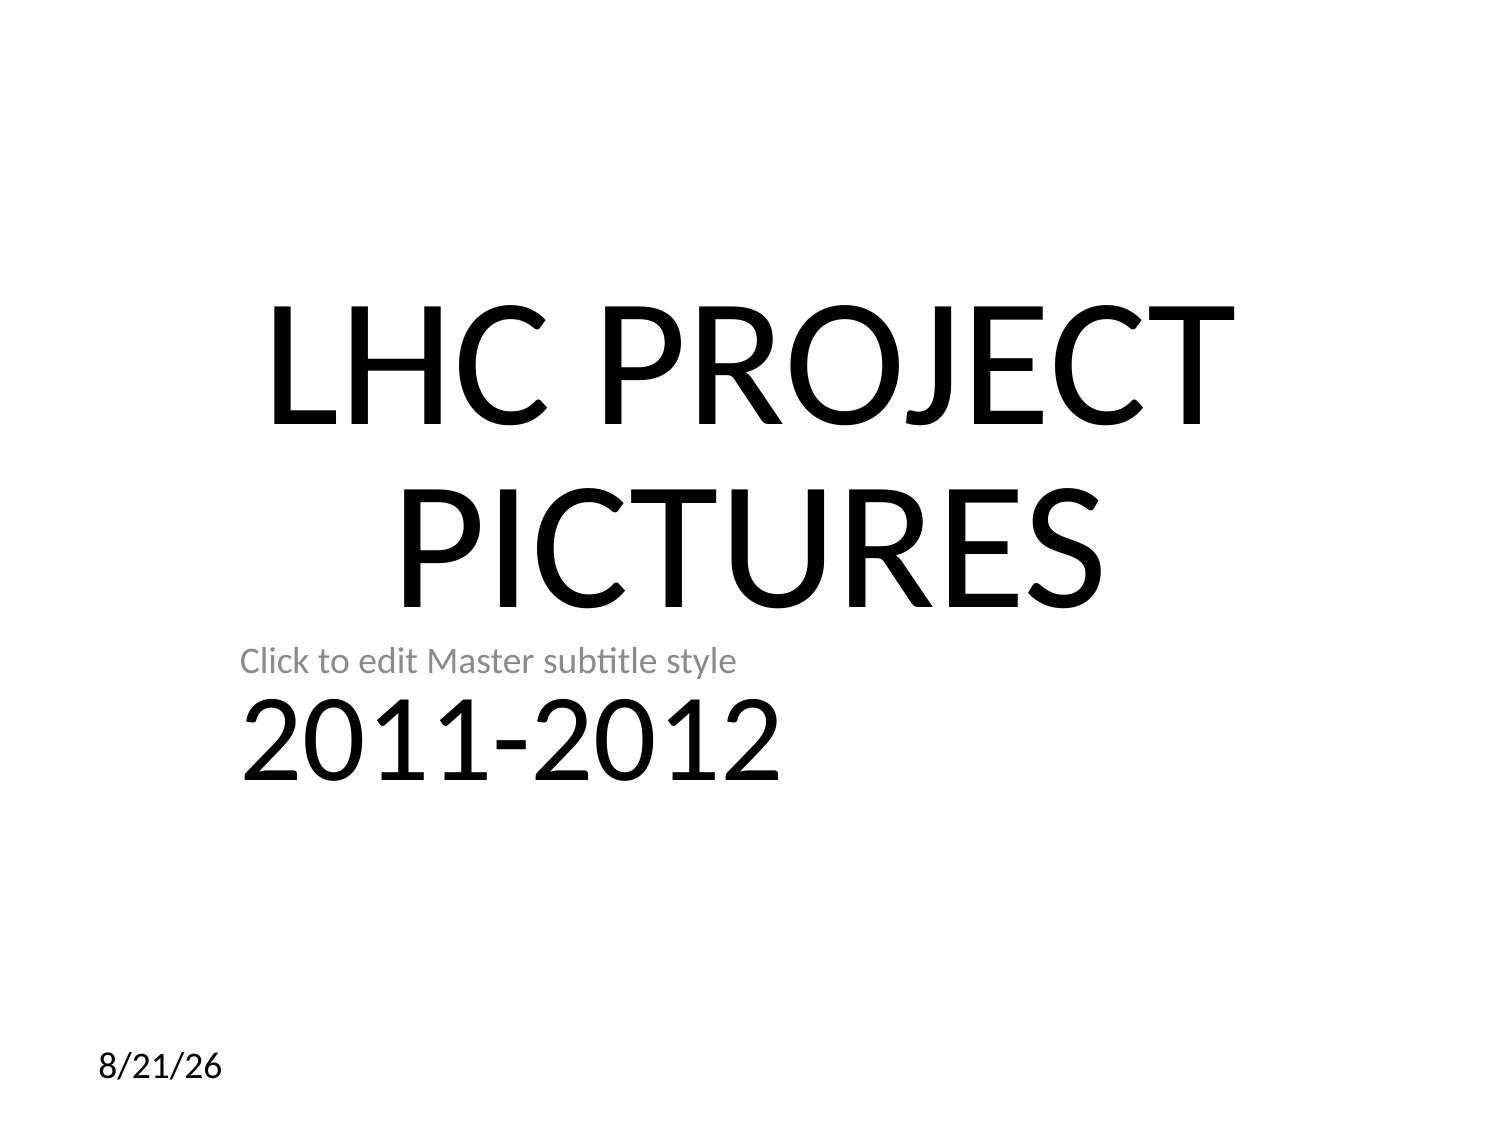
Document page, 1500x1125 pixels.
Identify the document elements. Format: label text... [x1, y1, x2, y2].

text_box 2011-2012 [224, 637, 1275, 925]
title LHC PROJECT PICTURES [112, 349, 1388, 591]
